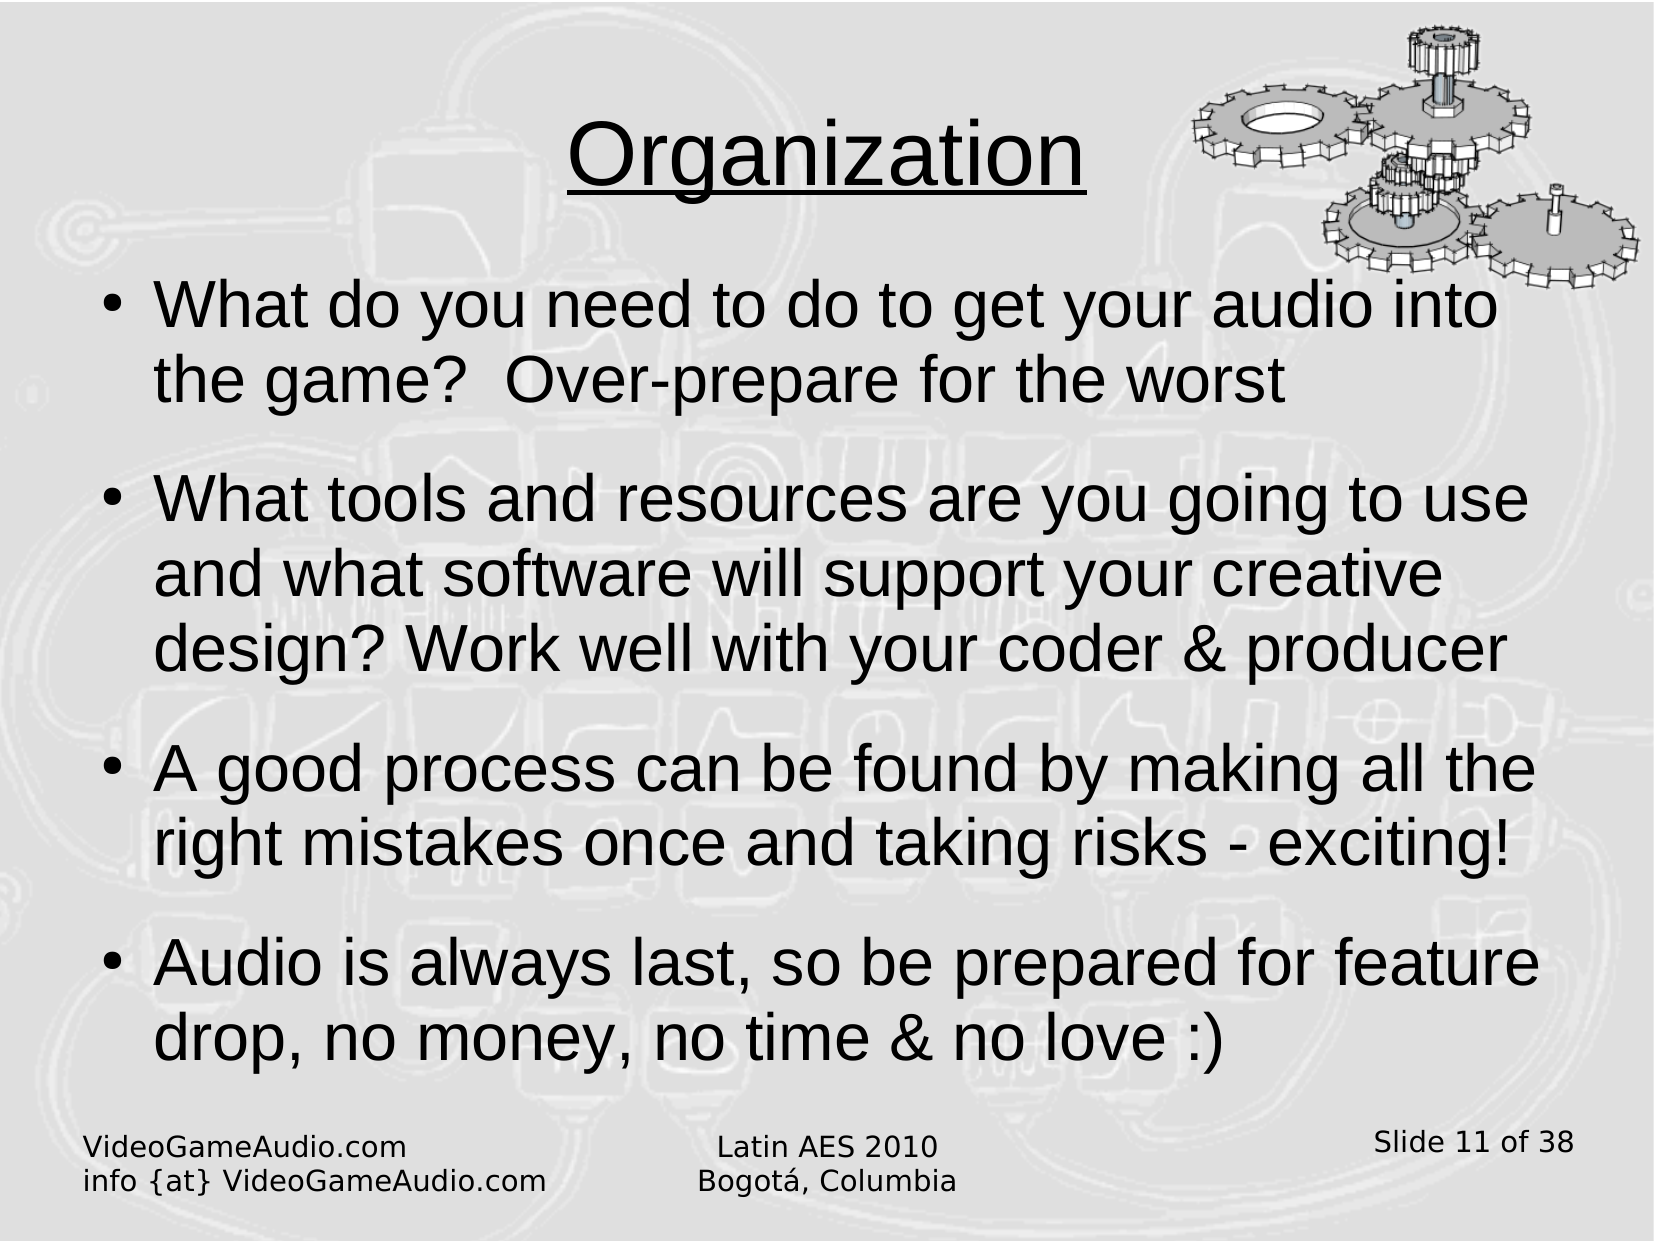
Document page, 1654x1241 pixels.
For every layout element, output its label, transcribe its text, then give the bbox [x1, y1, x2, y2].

picture [0, 2, 1654, 1241]
list What do you need to do to get your audio into the game? Over-prepare for the worst What tools and resources are you going to use and what software will support your creative design? Work well with your coder & producer A good process can be found by making all the right mistakes once and taking risks - exciting! Audio is always last, so be prepared for feature drop, no money, no time & no love :) [82, 266, 1572, 1086]
title Organization [82, 49, 1186, 257]
